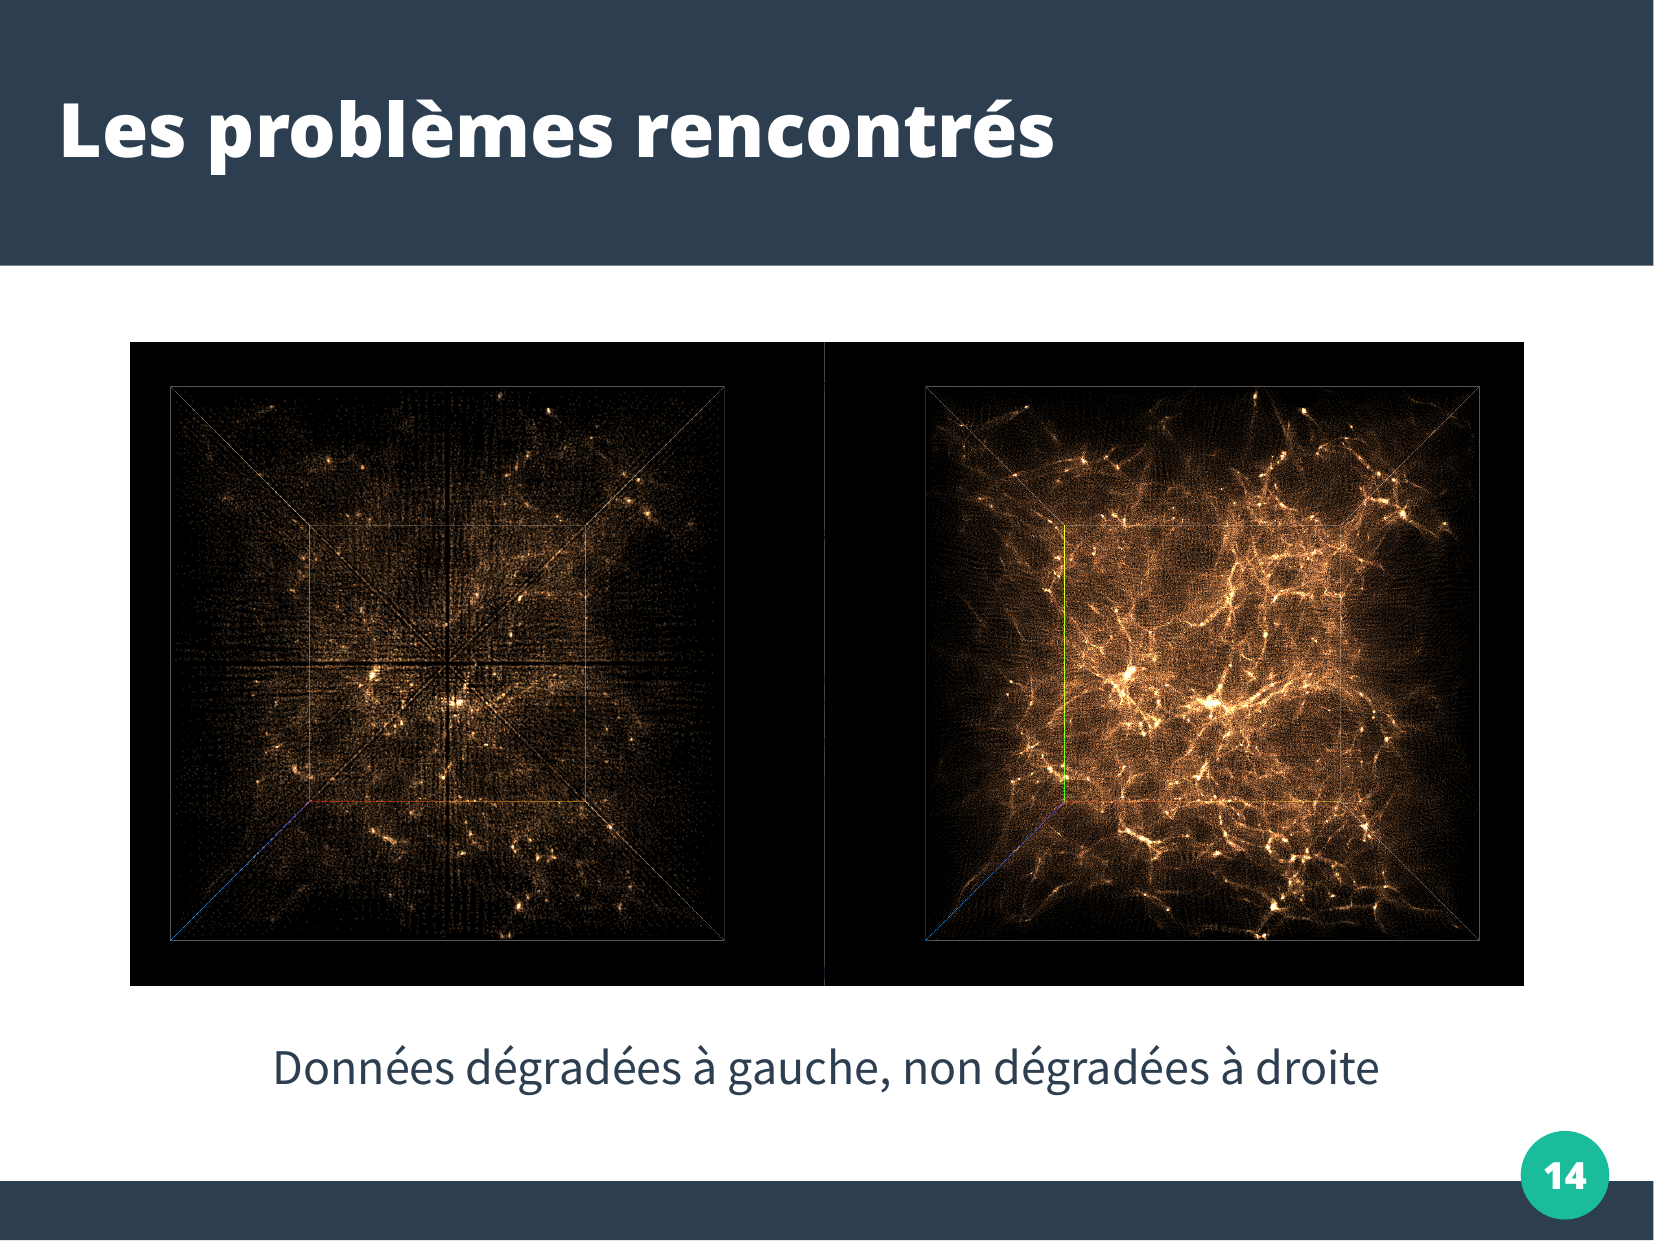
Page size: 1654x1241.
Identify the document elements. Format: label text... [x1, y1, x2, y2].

text_box Données dégradées à gauche, non dégradées à droite [200, 1027, 1453, 1106]
title Les problèmes rencontrés [59, 49, 1595, 207]
picture [130, 342, 1524, 986]
